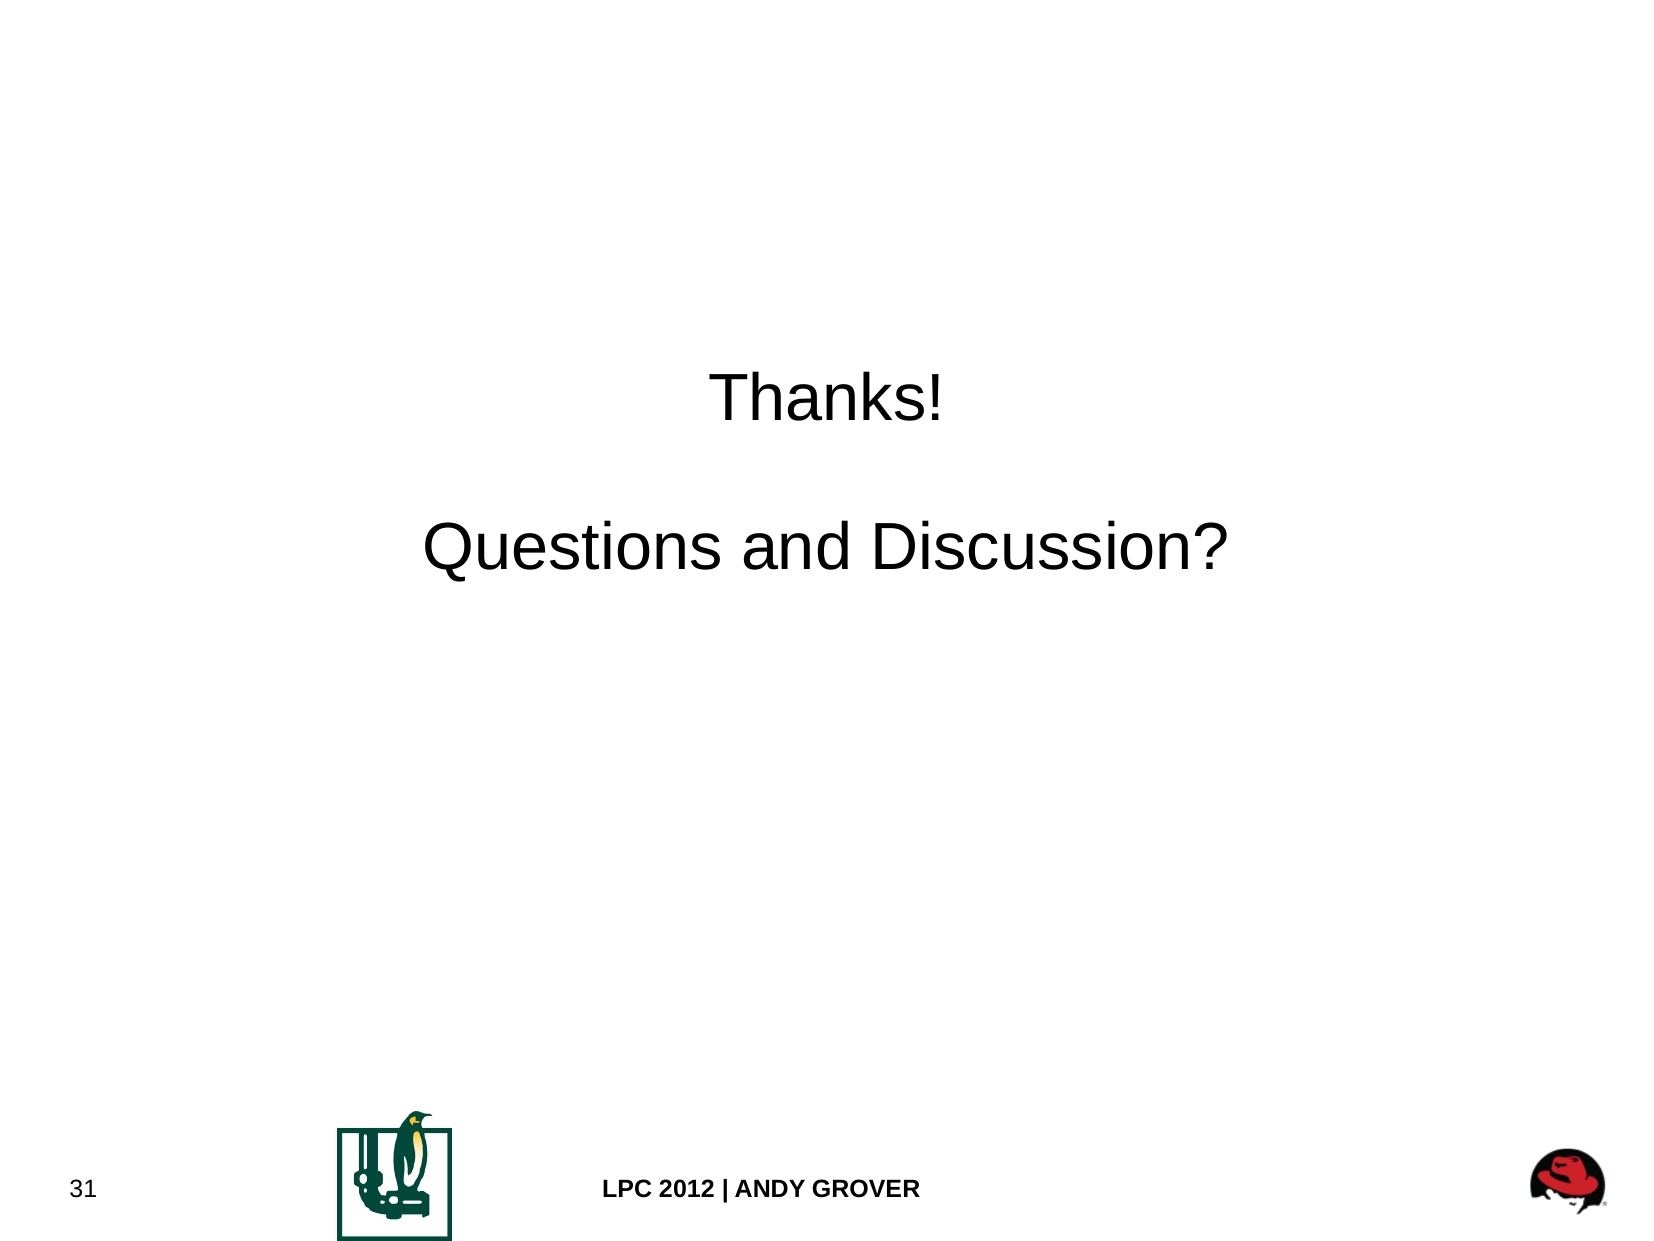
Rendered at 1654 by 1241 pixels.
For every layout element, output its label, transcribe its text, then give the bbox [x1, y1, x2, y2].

subtitle Thanks! Questions and Discussion? [82, 37, 1571, 1039]
picture [337, 1111, 452, 1241]
picture [1529, 1146, 1613, 1224]
